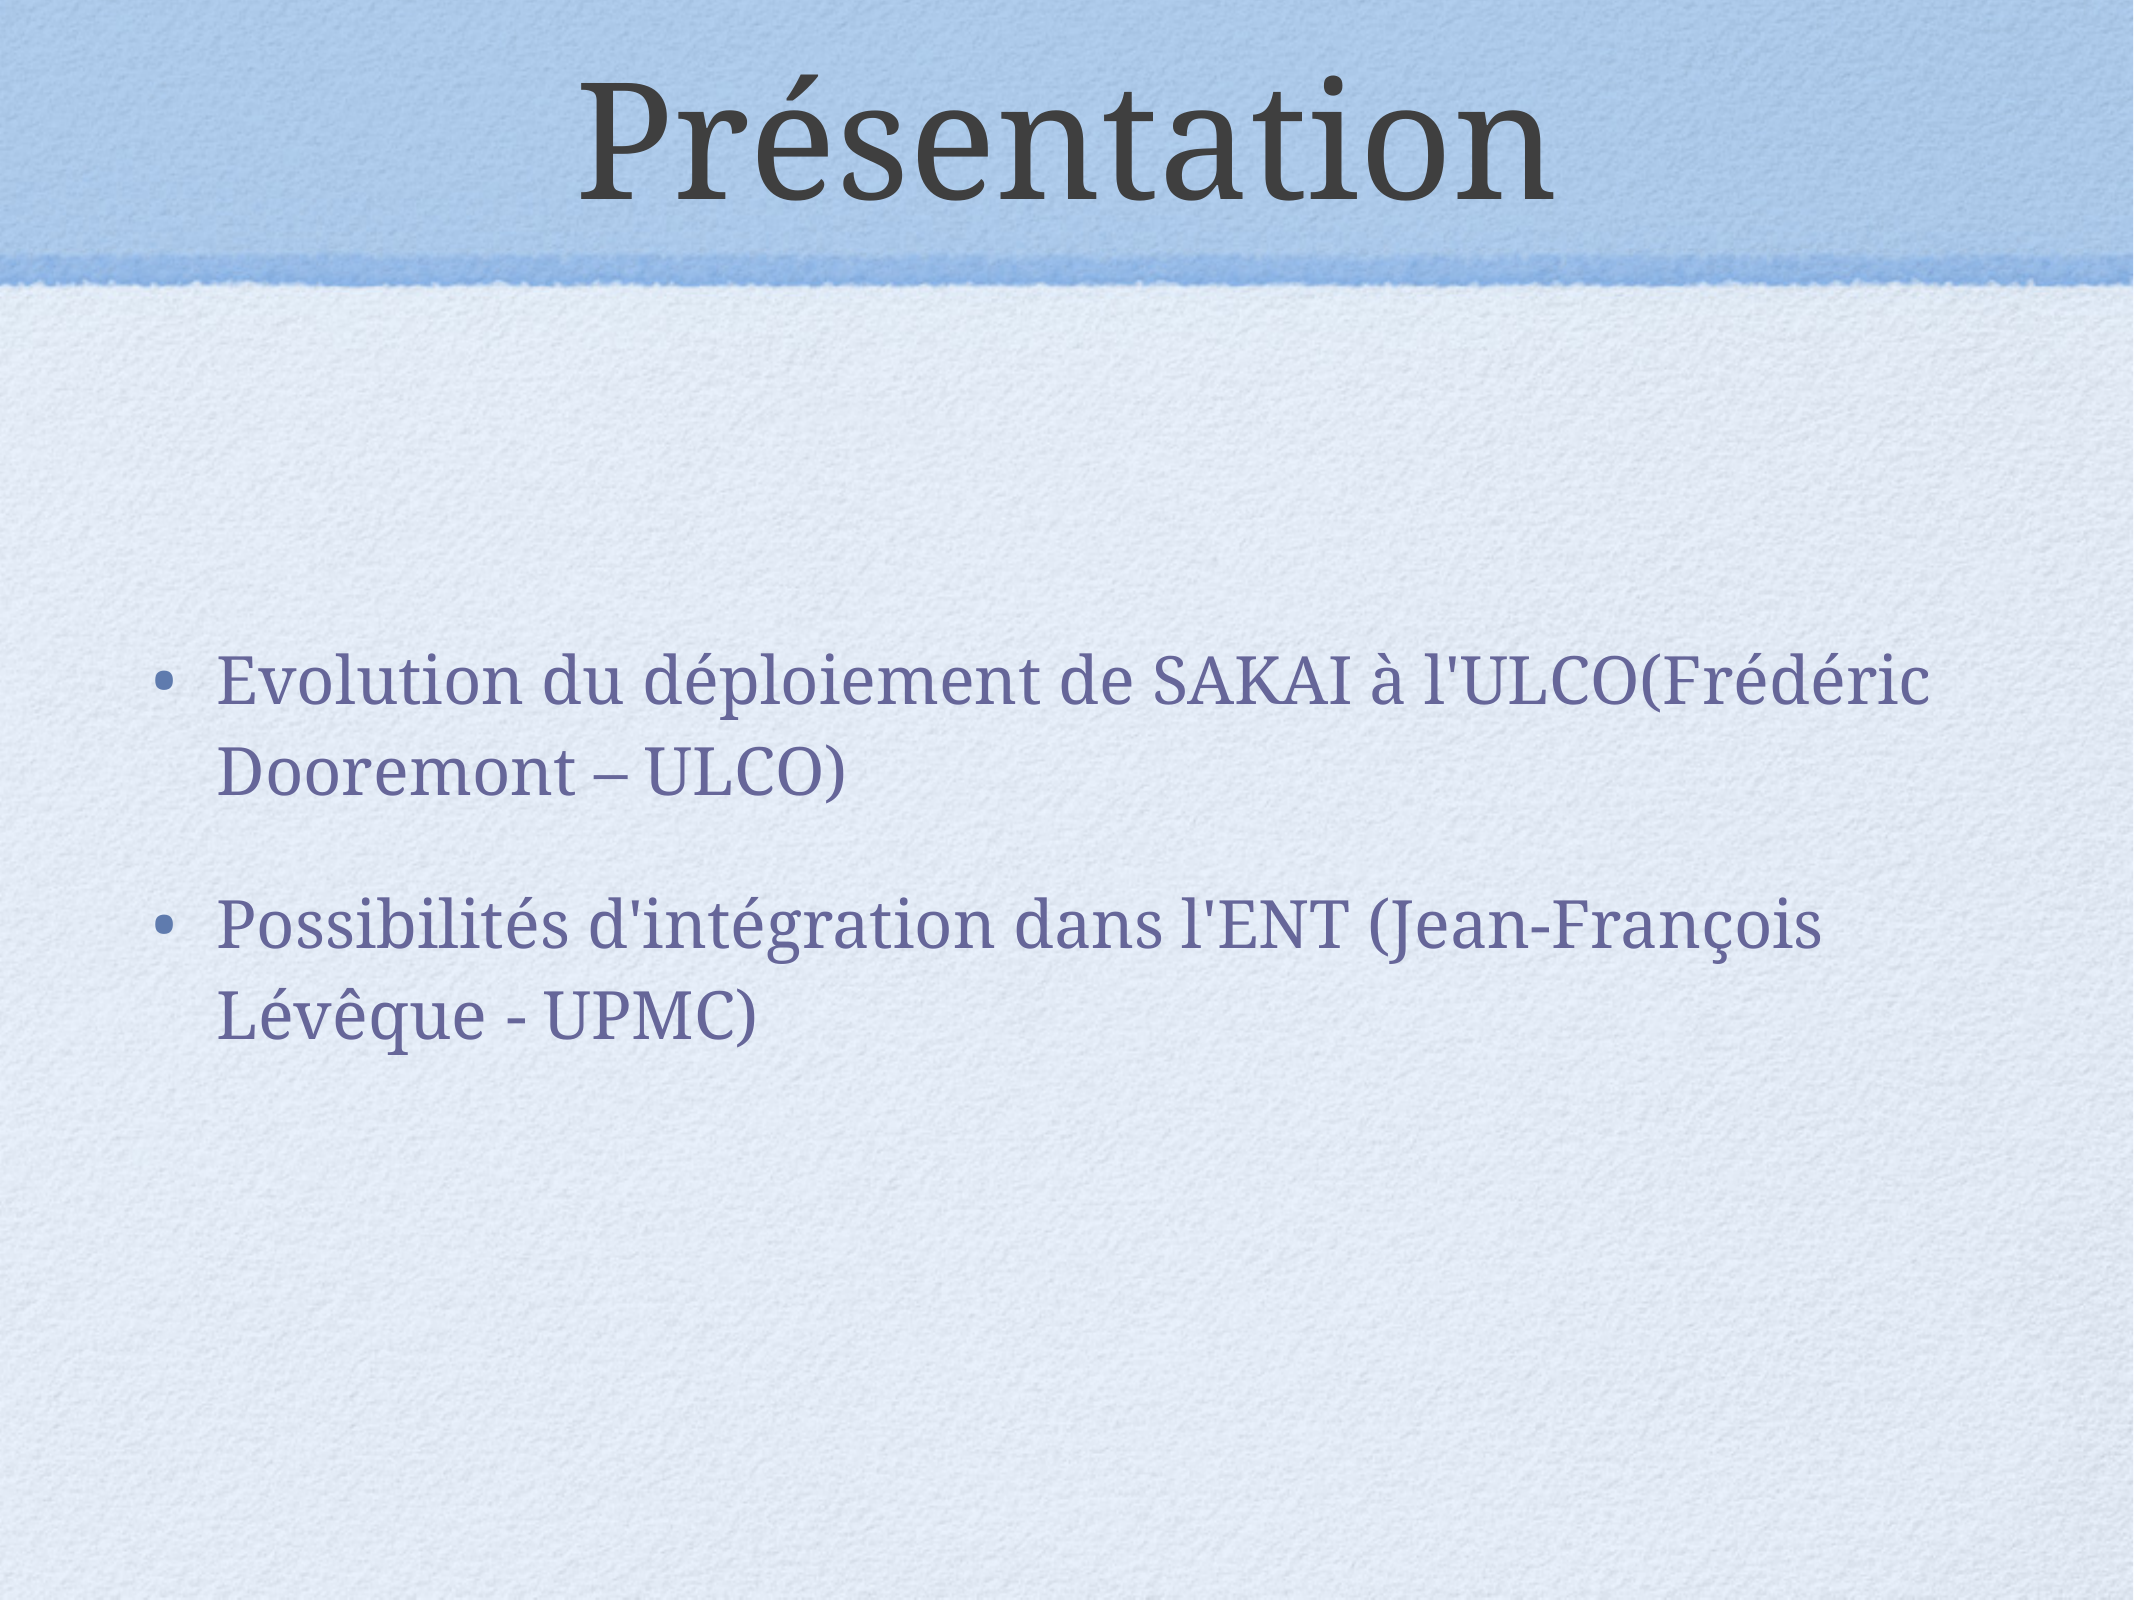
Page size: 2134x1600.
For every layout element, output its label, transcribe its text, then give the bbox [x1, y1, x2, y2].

list Evolution du déploiement de SAKAI à l'ULCO(Frédéric Dooremont – ULCO) Possibilités d'intégration dans l'ENT (Jean-François Lévêque - UPMC) [72, 389, 2061, 1457]
title Présentation [72, 24, 2061, 248]
picture [0, 0, 2134, 1600]
